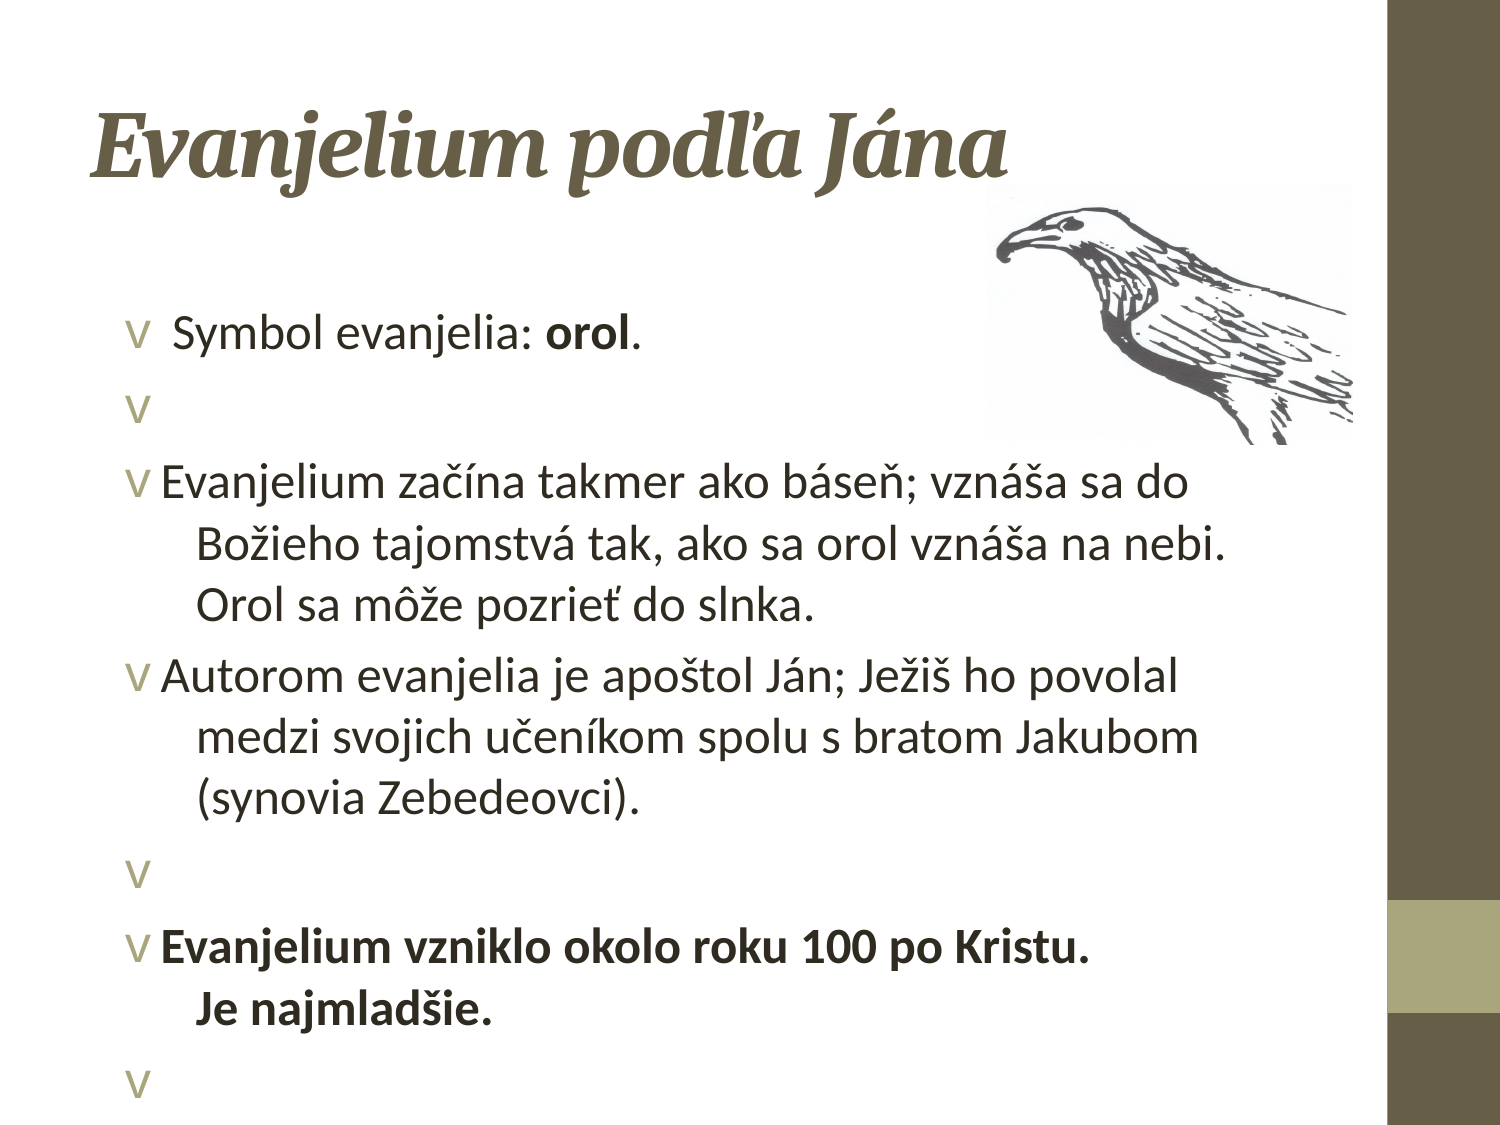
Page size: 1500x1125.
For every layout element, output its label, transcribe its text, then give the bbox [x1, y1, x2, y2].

title Evanjelium podľa Jána [75, 45, 1326, 233]
picture [986, 184, 1353, 445]
list Symbol evanjelia: orol. Evanjelium začína takmer ako báseň; vznáša sa do Božieho tajomstvá tak, ako sa orol vznáša na nebi. Orol sa môže pozrieť do slnka. Autorom evanjelia je apoštol Ján; Ježiš ho povolal medzi svojich učeníkom spolu s bratom Jakubom (synovia Zebedeovci). Evanjelium vzniklo okolo roku 100 po Kristu. Je najmladšie. [75, 290, 1326, 1051]
